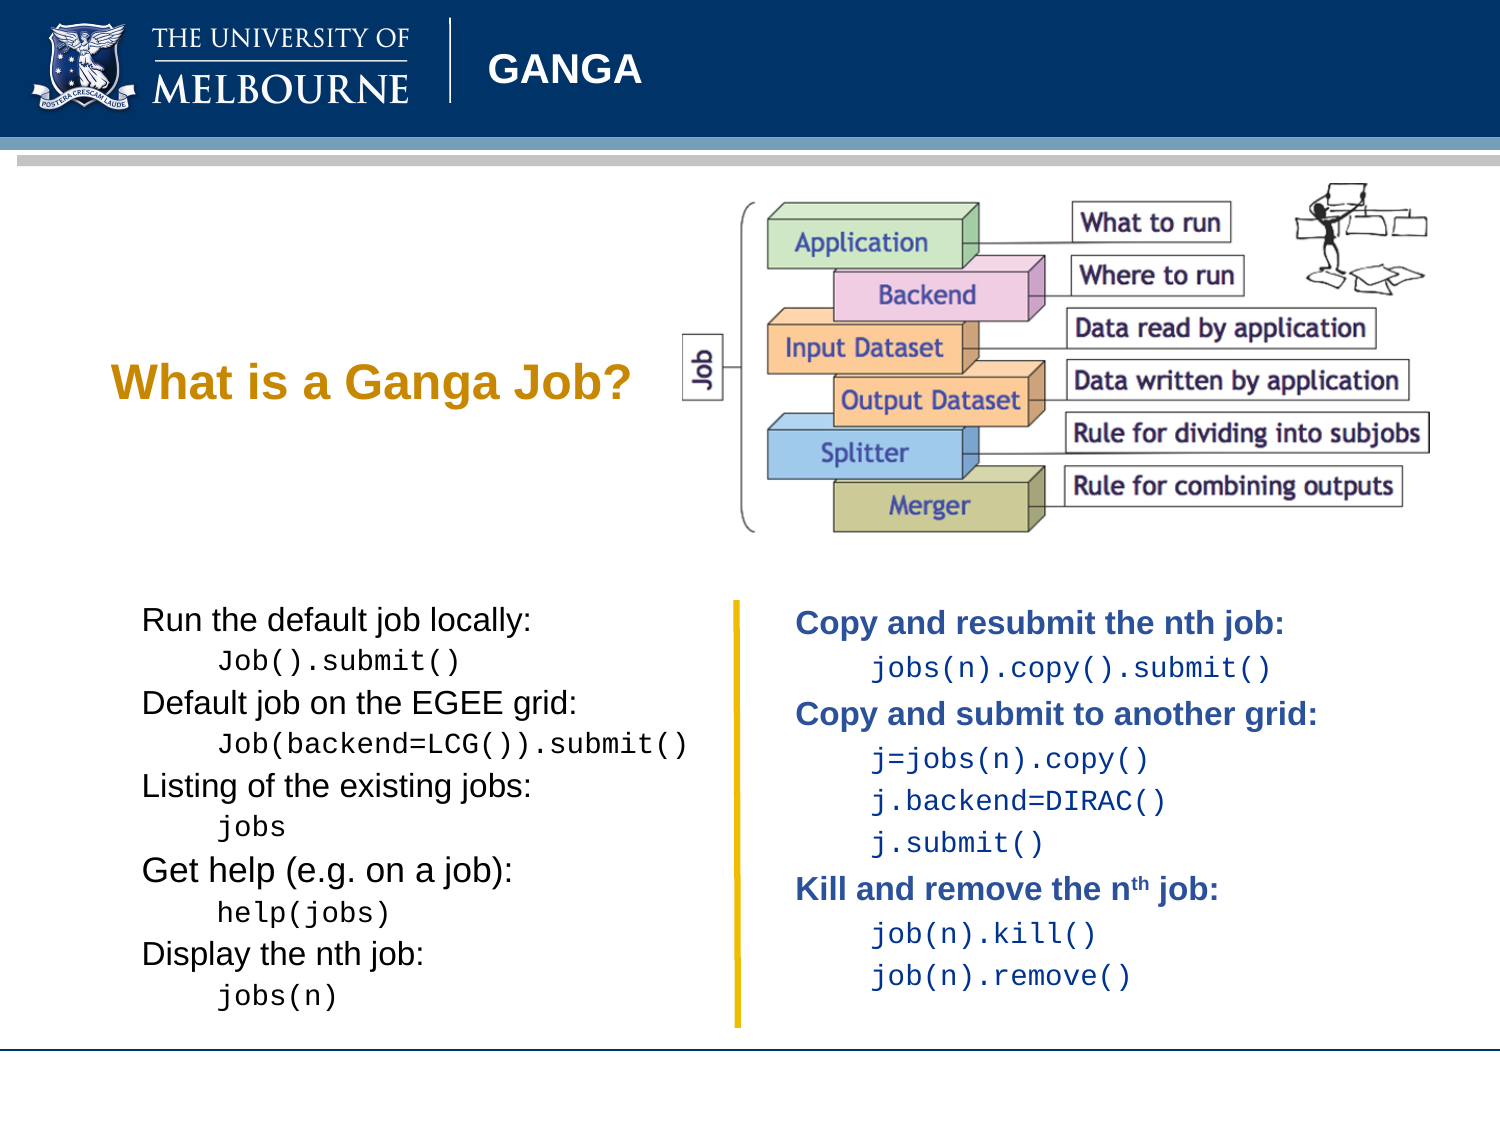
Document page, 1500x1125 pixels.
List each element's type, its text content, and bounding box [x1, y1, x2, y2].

picture [87, 150, 229, 155]
title GANGA [487, 19, 1438, 118]
picture [681, 182, 1432, 536]
text_box Copy and resubmit the nth job: jobs(n).copy().submit() Copy and submit to another grid: j=jobs(n).copy() j.backend=DIRAC() j.submit() Kill and remove the nth job: job(n).kill() job(n).remove() [780, 593, 1448, 1100]
picture [24, 17, 413, 119]
list Run the default job locally: Job().submit() Default job on the EGEE grid: Job(backend=LCG()).submit() Listing of the existing jobs: jobs Get help (e.g. on a job): help(jobs) Display the nth job: jobs(n) [126, 595, 769, 1031]
text_box What is a Ganga Job? [96, 341, 649, 418]
